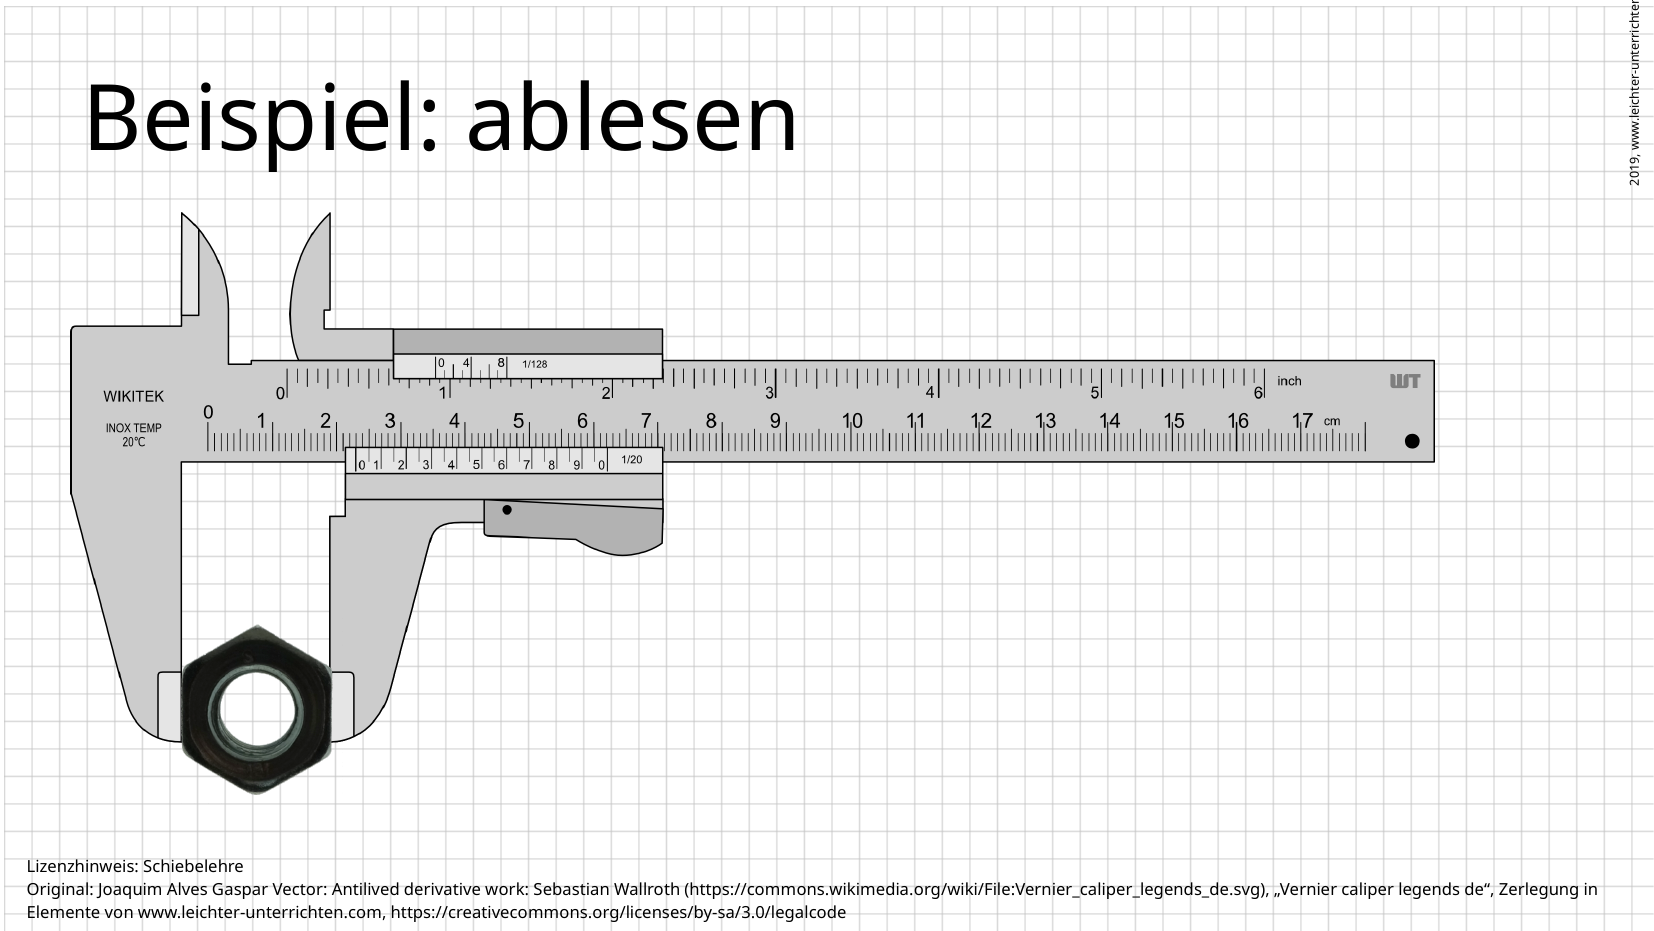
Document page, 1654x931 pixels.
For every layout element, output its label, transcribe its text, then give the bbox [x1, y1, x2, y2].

title Beispiel: ablesen [82, 37, 1571, 193]
picture [70, 212, 1435, 804]
text_box Lizenzhinweis: Schiebelehre Original: Joaquim Alves Gaspar Vector: Antilived derivative work: Sebastian Wallroth (https://commons.wikimedia.org/wiki/File:Vernier_caliper_legends_de.svg), „Vernier caliper legends de“, Zerlegung in Elemente von www.leichter-unterrichten.com, https://creativecommons.org/licenses/by-sa/3.0/legalcode [11, 847, 1642, 931]
